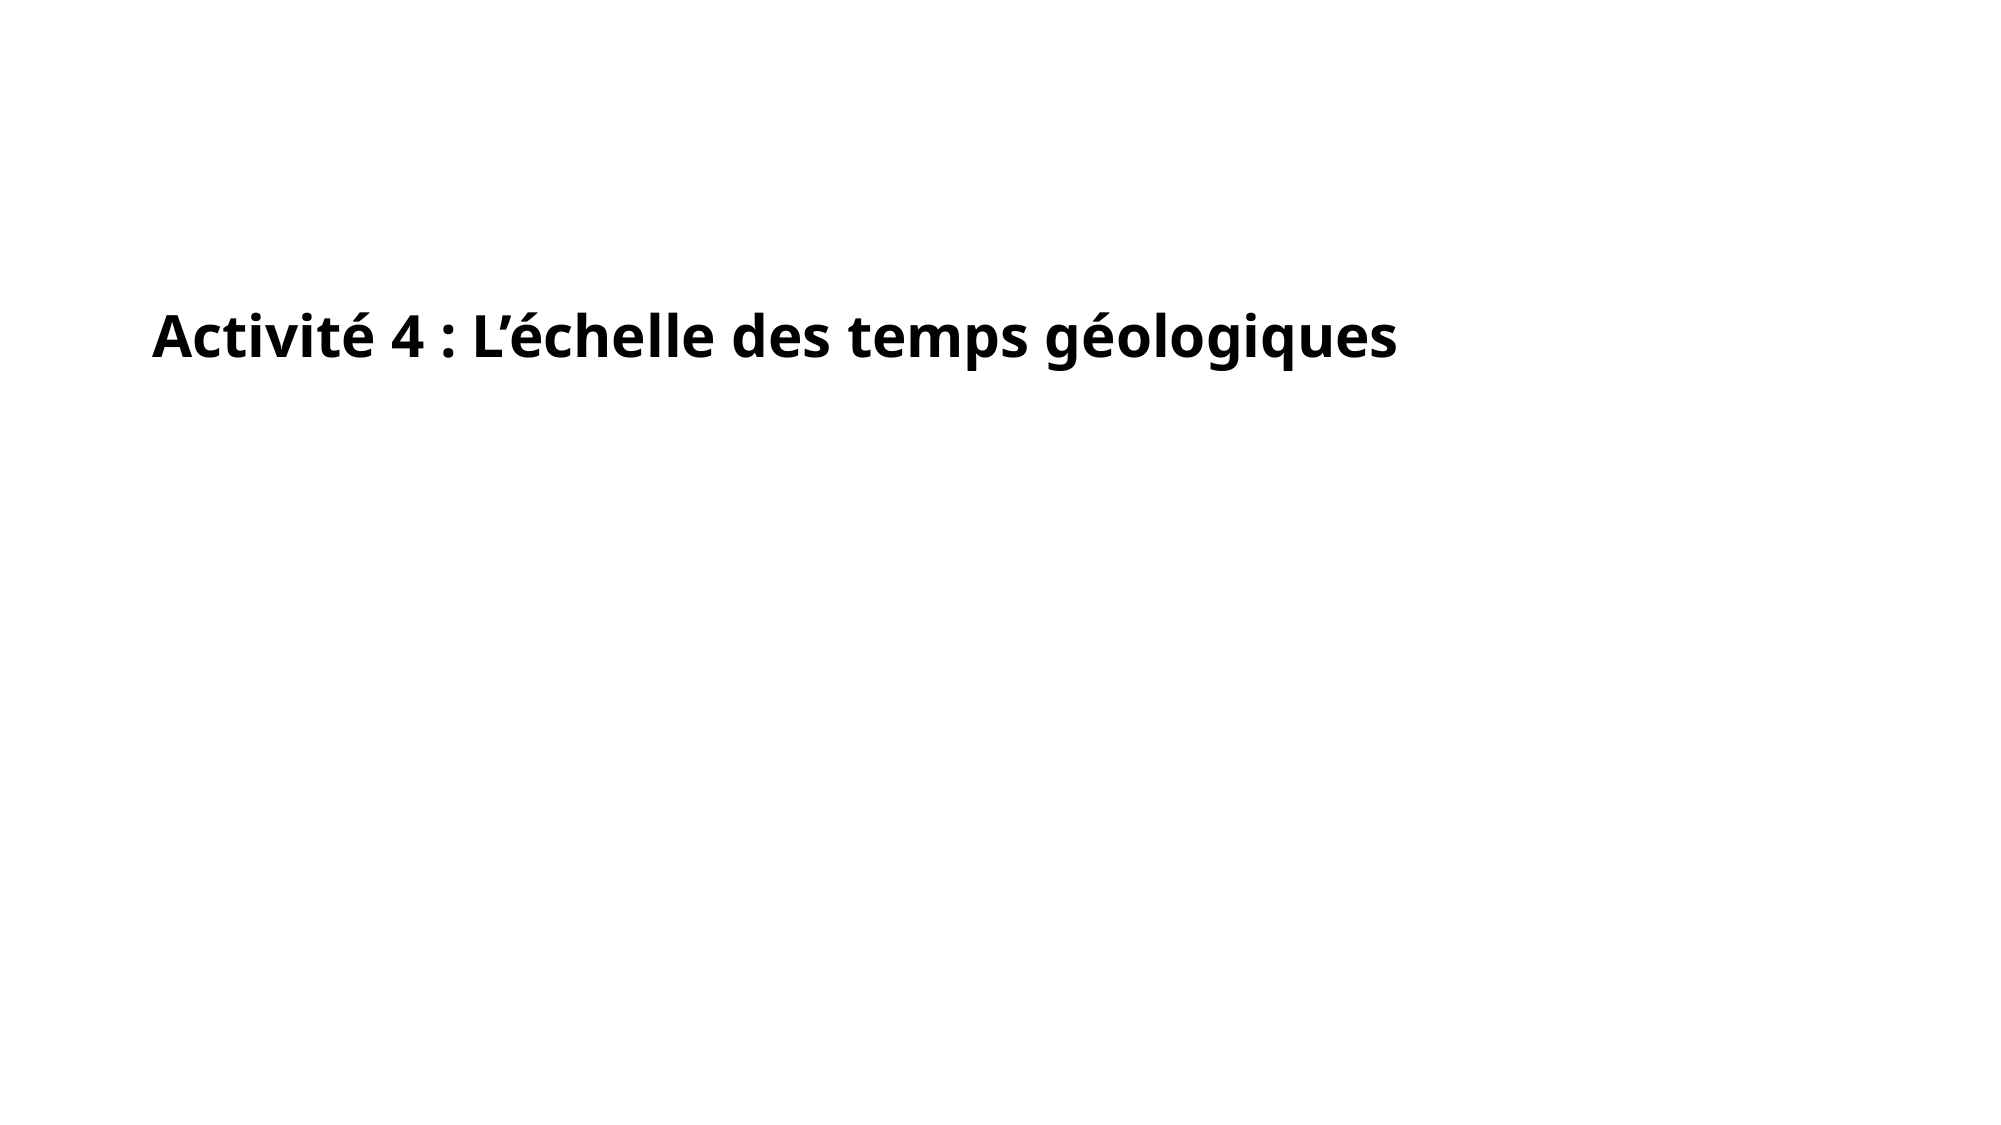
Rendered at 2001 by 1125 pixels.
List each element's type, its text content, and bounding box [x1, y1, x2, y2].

list Activité 4 : L’échelle des temps géologiques [137, 299, 1863, 1014]
